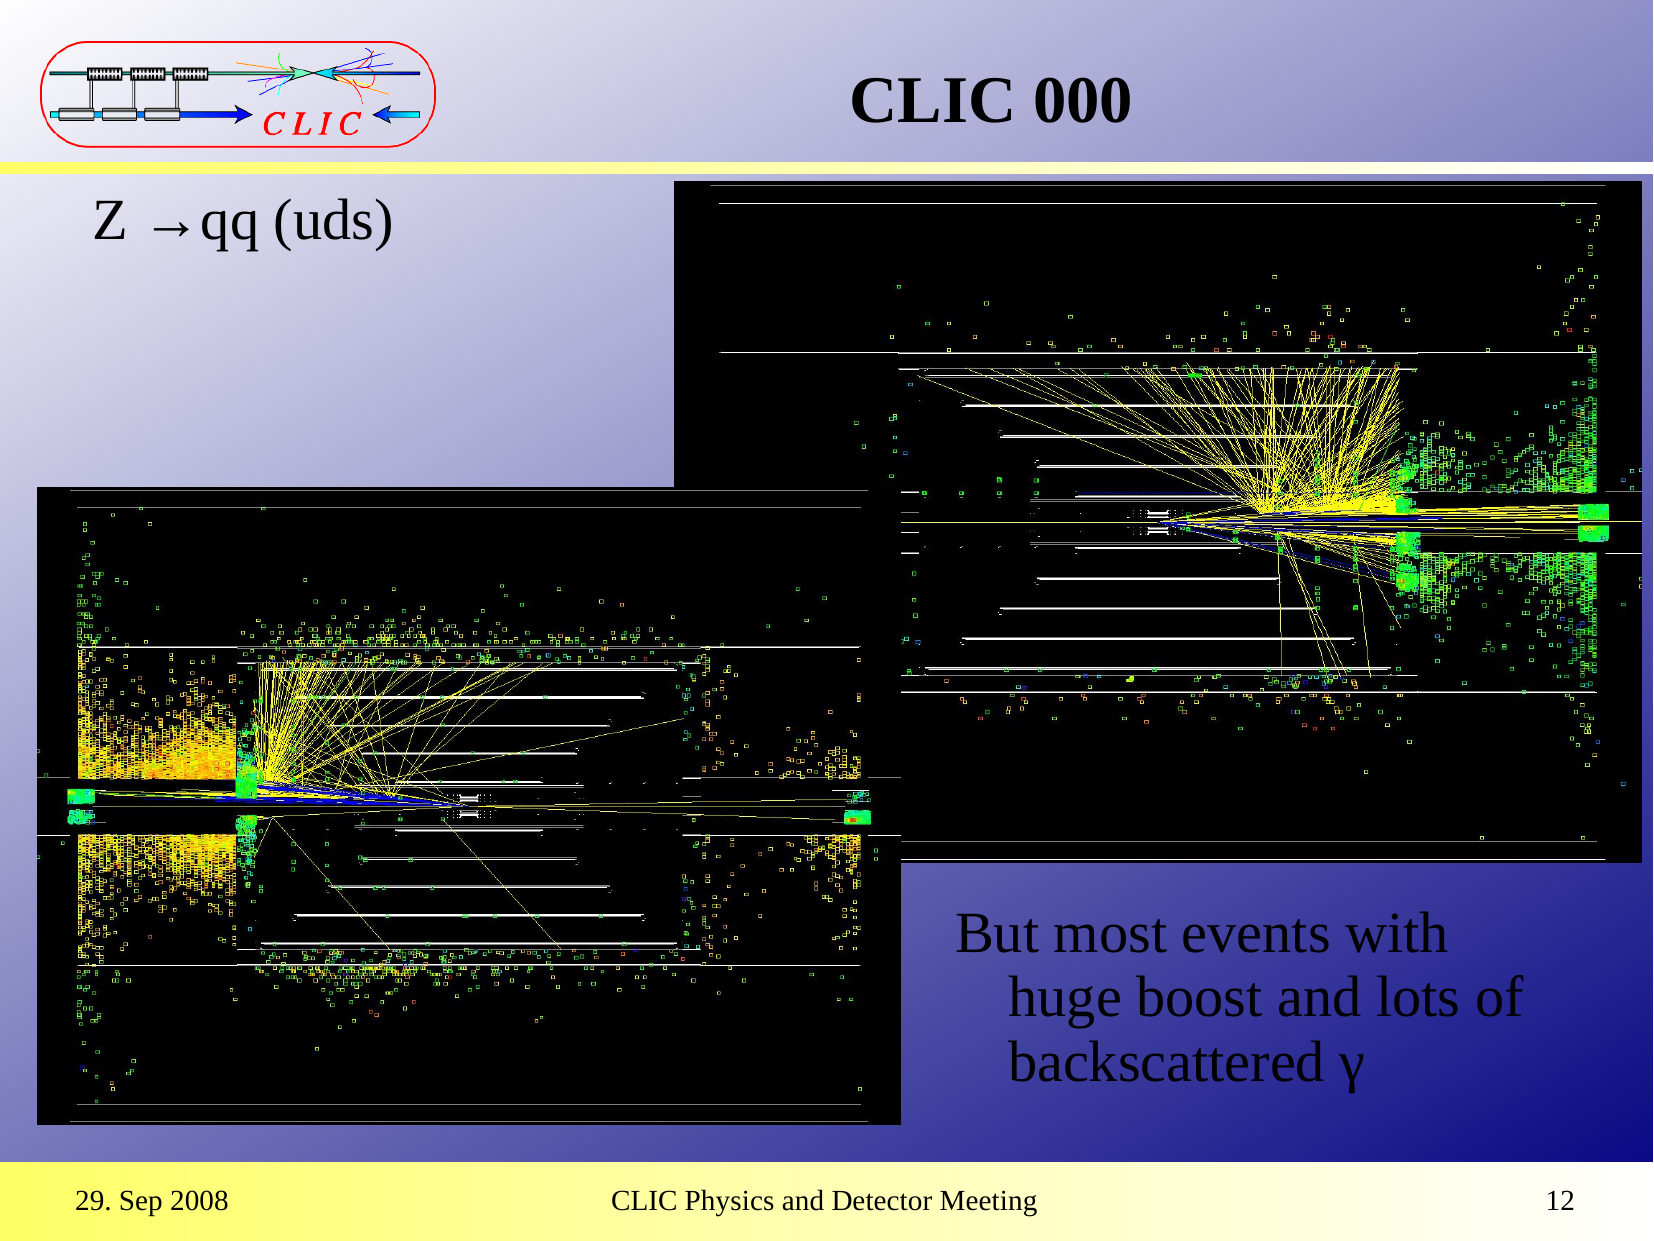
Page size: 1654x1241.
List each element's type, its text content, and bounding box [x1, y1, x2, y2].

list Z →qq (uds) [75, 187, 674, 487]
picture [37, 181, 1642, 1126]
list But most events with huge boost and lots of backscattered γ [937, 900, 1538, 1126]
title CLIC 000 [412, 56, 1571, 143]
picture [37, 37, 438, 150]
